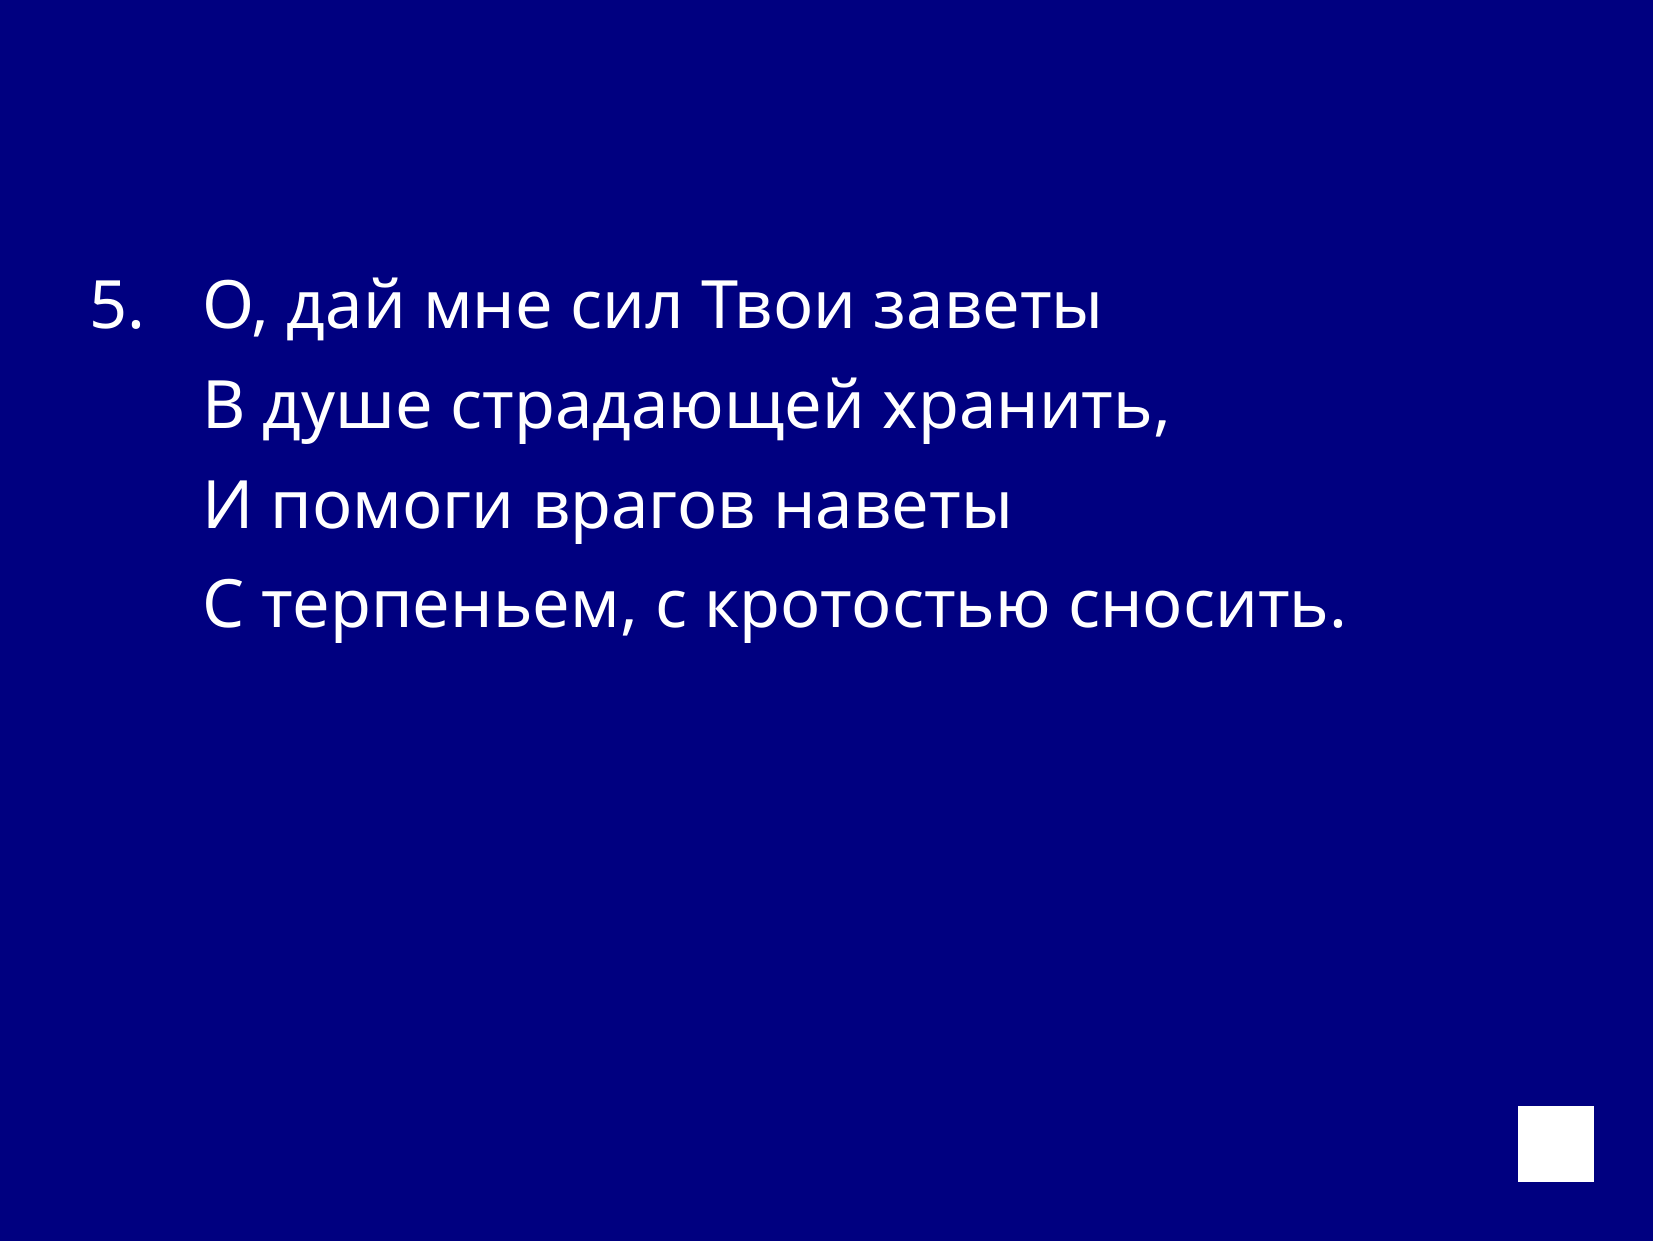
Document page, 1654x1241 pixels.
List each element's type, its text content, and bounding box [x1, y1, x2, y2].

text_box [1518, 1106, 1594, 1182]
text_box 5. О, дай мне сил Твои заветы В душе страдающей хранить, И помоги врагов наветы С терпеньем, с кротостью сносить. [75, 150, 1576, 1163]
